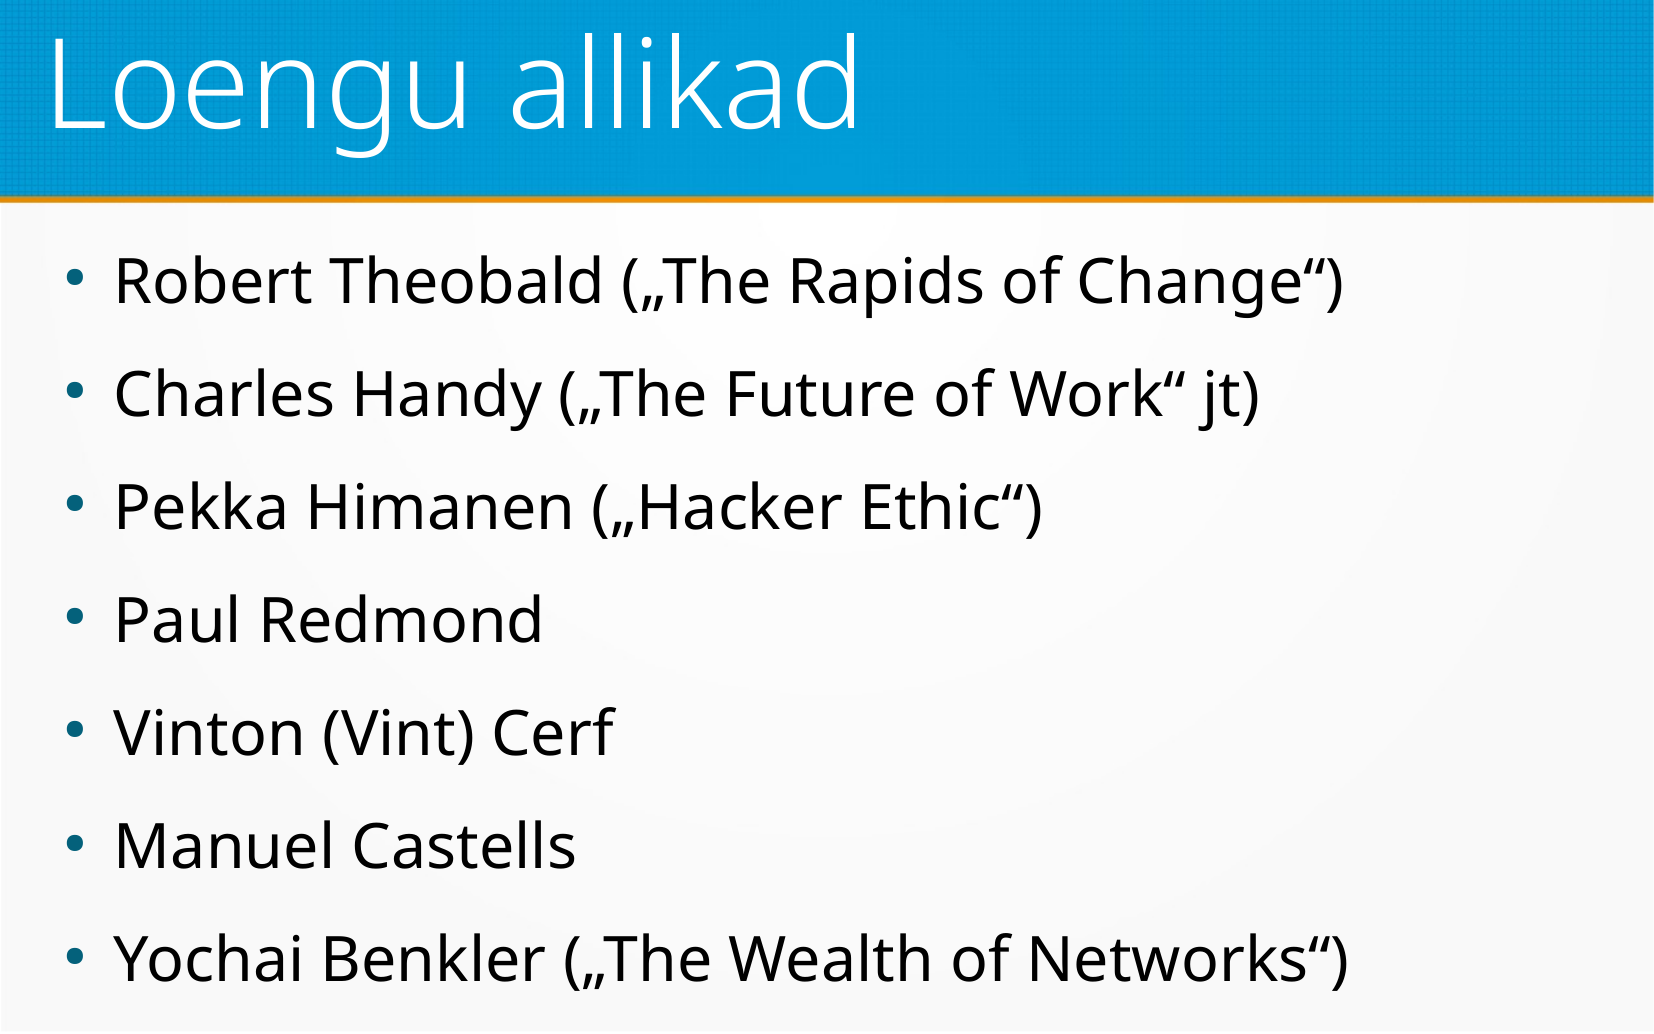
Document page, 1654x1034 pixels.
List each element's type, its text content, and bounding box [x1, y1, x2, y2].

title Loengu allikad [43, 0, 1619, 166]
list Robert Theobald („The Rapids of Change“) Charles Handy („The Future of Work“ jt) Pekka Himanen („Hacker Ethic“) Paul Redmond Vinton (Vint) Cerf Manuel Castells Yochai Benkler („The Wealth of Networks“) [47, 236, 1607, 1002]
picture [0, 195, 1654, 1034]
